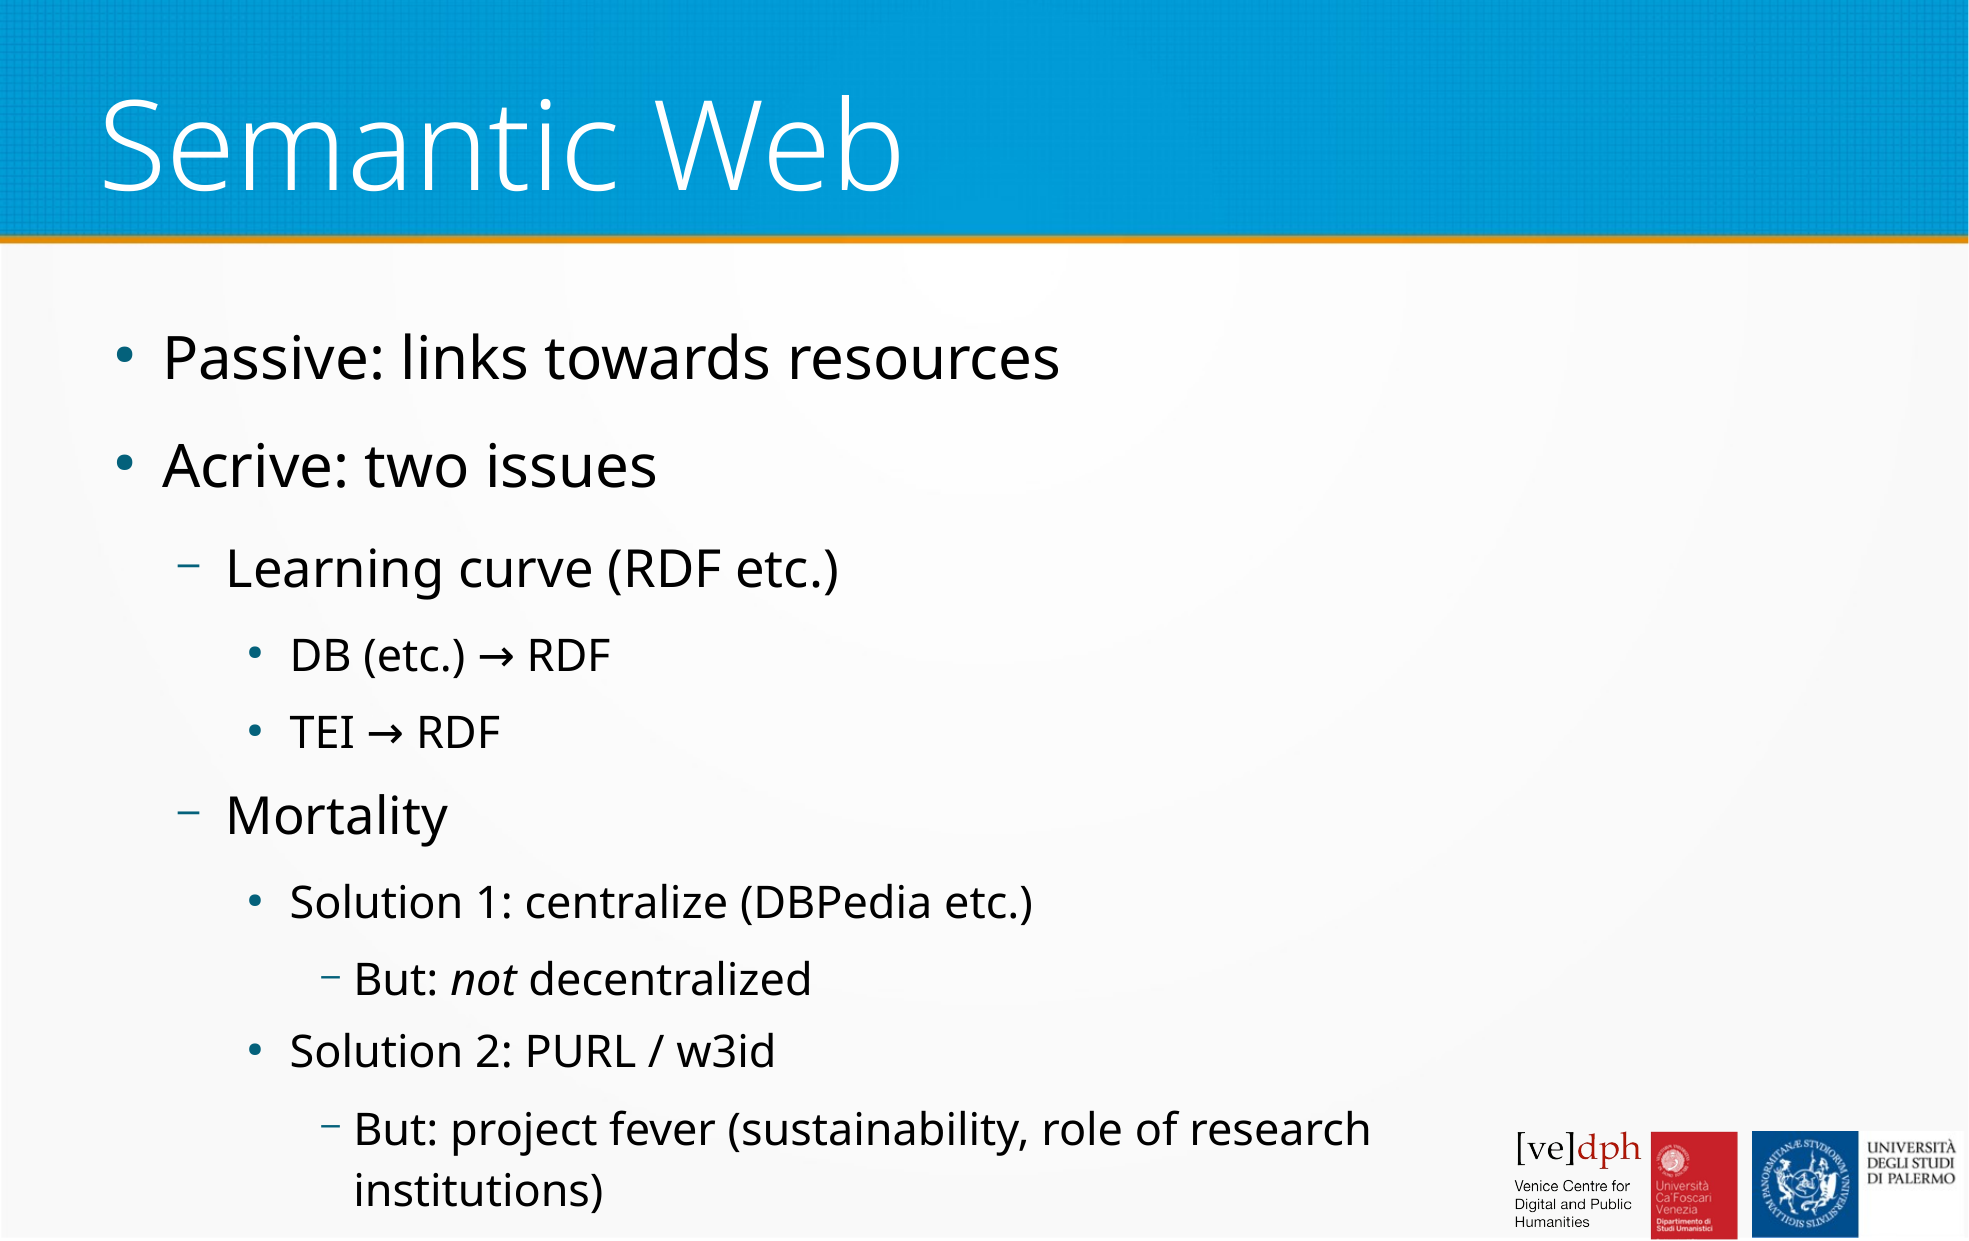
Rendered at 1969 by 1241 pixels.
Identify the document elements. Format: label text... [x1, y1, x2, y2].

title Semantic Web [98, 19, 1870, 227]
picture [0, 233, 1969, 1241]
list Passive: links towards resources Acrive: two issues Learning curve (RDF etc.) DB (etc.) → RDF TEI → RDF Mortality Solution 1: centralize (DBPedia etc.) But: not decentralized Solution 2: PURL / w3id But: project fever (sustainability, role of research institutions) [98, 315, 1512, 1229]
